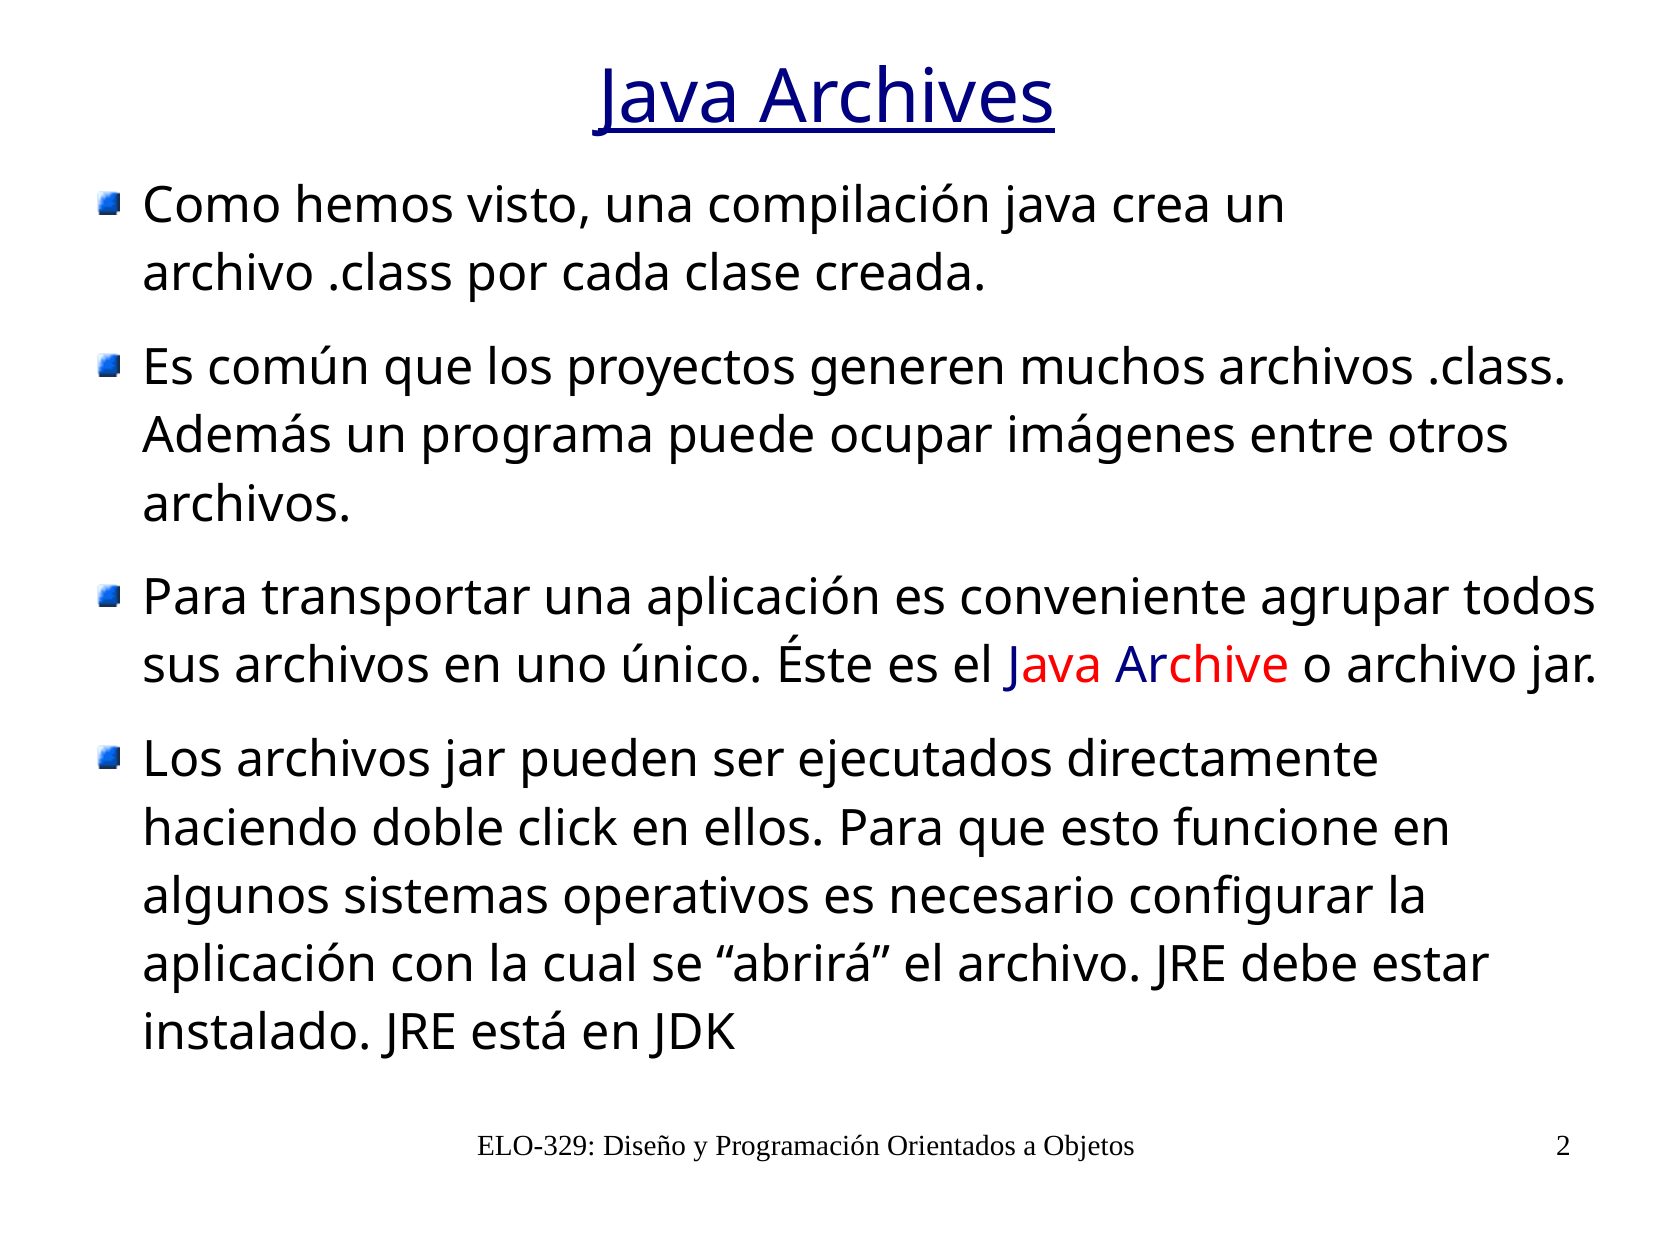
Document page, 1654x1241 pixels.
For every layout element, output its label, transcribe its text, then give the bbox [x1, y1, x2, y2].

list Como hemos visto, una compilación java crea un archivo .class por cada clase creada. Es común que los proyectos generen muchos archivos .class. Además un programa puede ocupar imágenes entre otros archivos. Para transportar una aplicación es conveniente agrupar todos sus archivos en uno único. Éste es el Java Archive o archivo jar. Los archivos jar pueden ser ejecutados directamente haciendo doble click en ellos. Para que esto funcione en algunos sistemas operativos es necesario configurar la aplicación con la cual se “abrirá” el archivo. JRE debe estar instalado. JRE está en JDK [81, 169, 1604, 1099]
title Java Archives [82, 43, 1571, 145]
